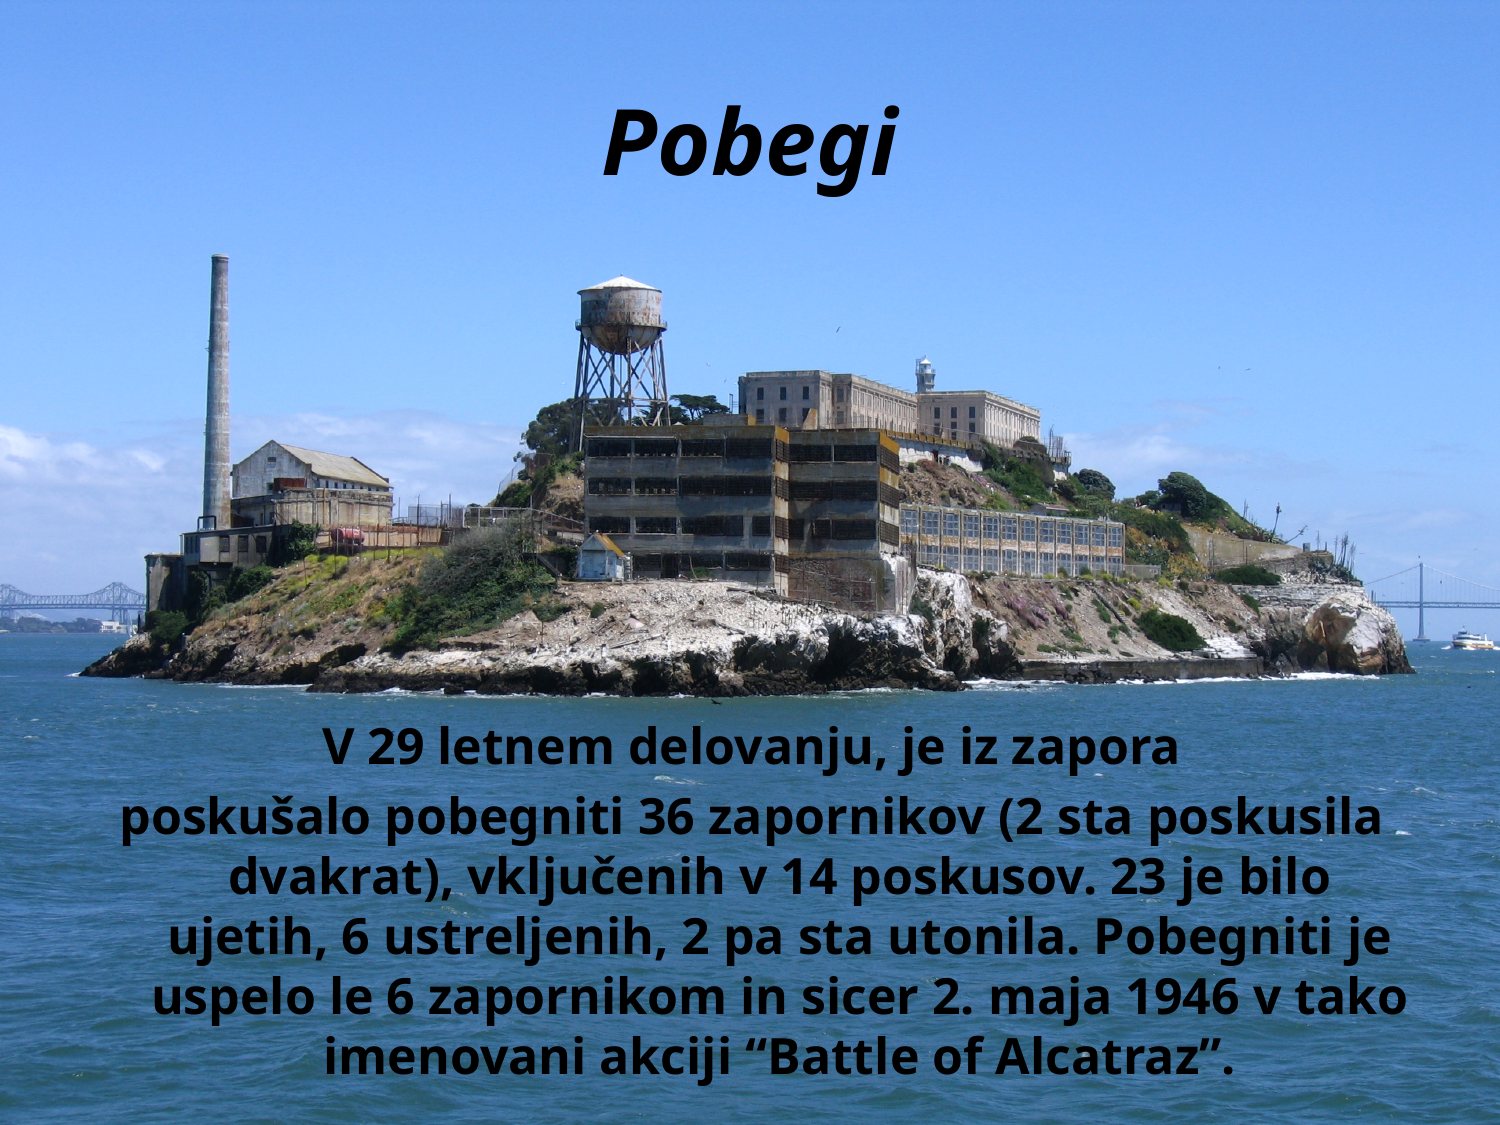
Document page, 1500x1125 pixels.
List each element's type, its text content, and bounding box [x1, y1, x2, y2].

picture [0, 0, 1500, 1125]
title Pobegi [75, 45, 1425, 233]
list V 29 letnem delovanju, je iz zapora poskušalo pobegniti 36 zapornikov (2 sta poskusila dvakrat), vključenih v 14 poskusov. 23 je bilo ujetih, 6 ustreljenih, 2 pa sta utonila. Pobegniti je uspelo le 6 zapornikom in sicer 2. maja 1946 v tako imenovani akciji “Battle of Alcatraz”. [76, 707, 1427, 1125]
